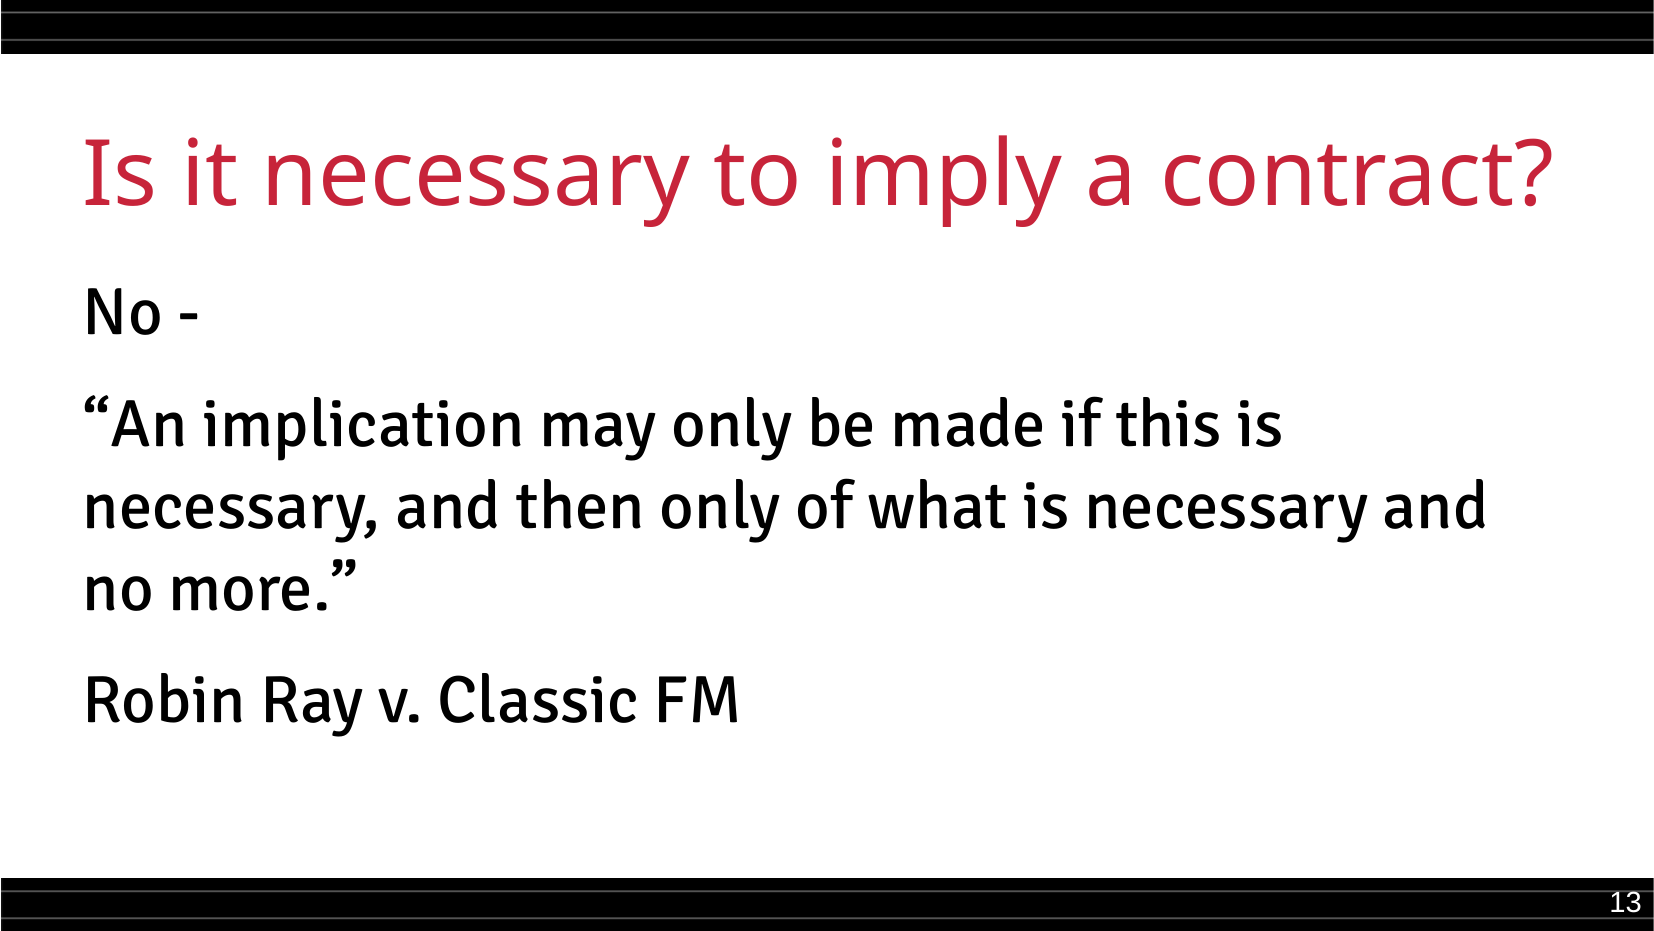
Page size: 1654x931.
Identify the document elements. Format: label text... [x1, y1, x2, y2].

list No - “An implication may only be made if this is necessary, and then only of what is necessary and no more.” Robin Ray v. Classic FM [82, 271, 1571, 758]
title Is it necessary to imply a contract? [82, 65, 1571, 271]
picture [1, 0, 1654, 54]
picture [1, 878, 1654, 931]
